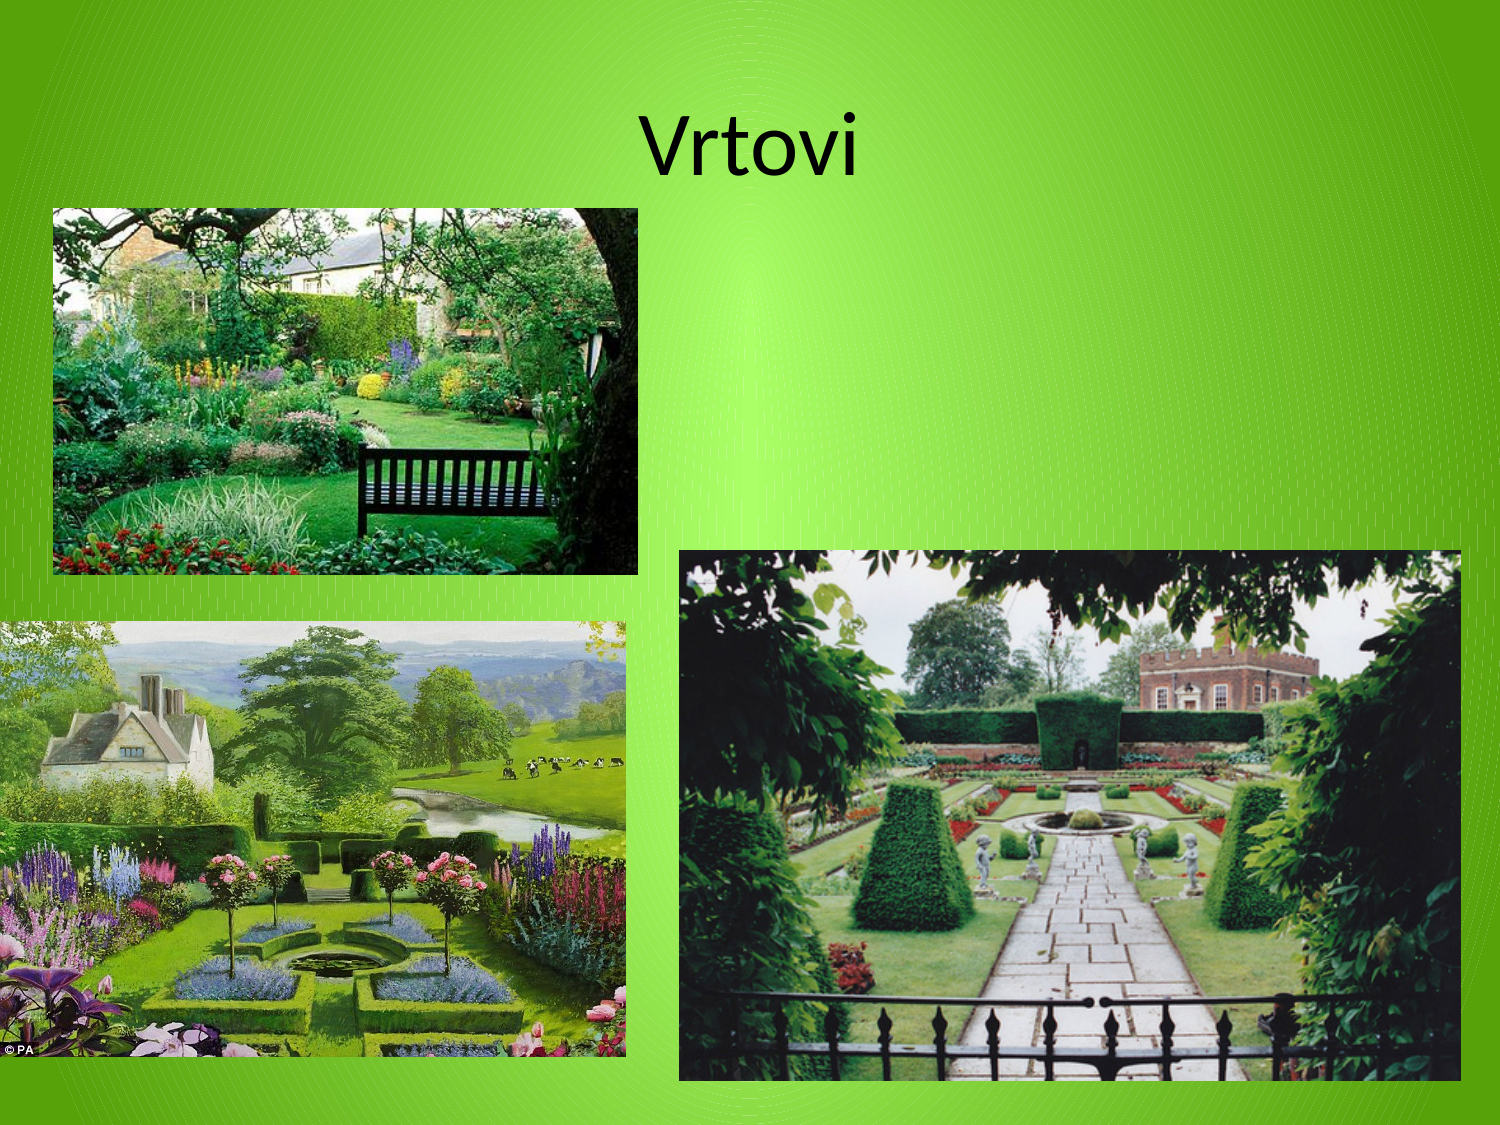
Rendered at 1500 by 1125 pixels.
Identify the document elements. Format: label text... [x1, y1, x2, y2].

picture [679, 550, 1461, 1081]
picture [0, 621, 626, 1057]
picture [53, 208, 638, 575]
title Vrtovi [75, 45, 1425, 233]
